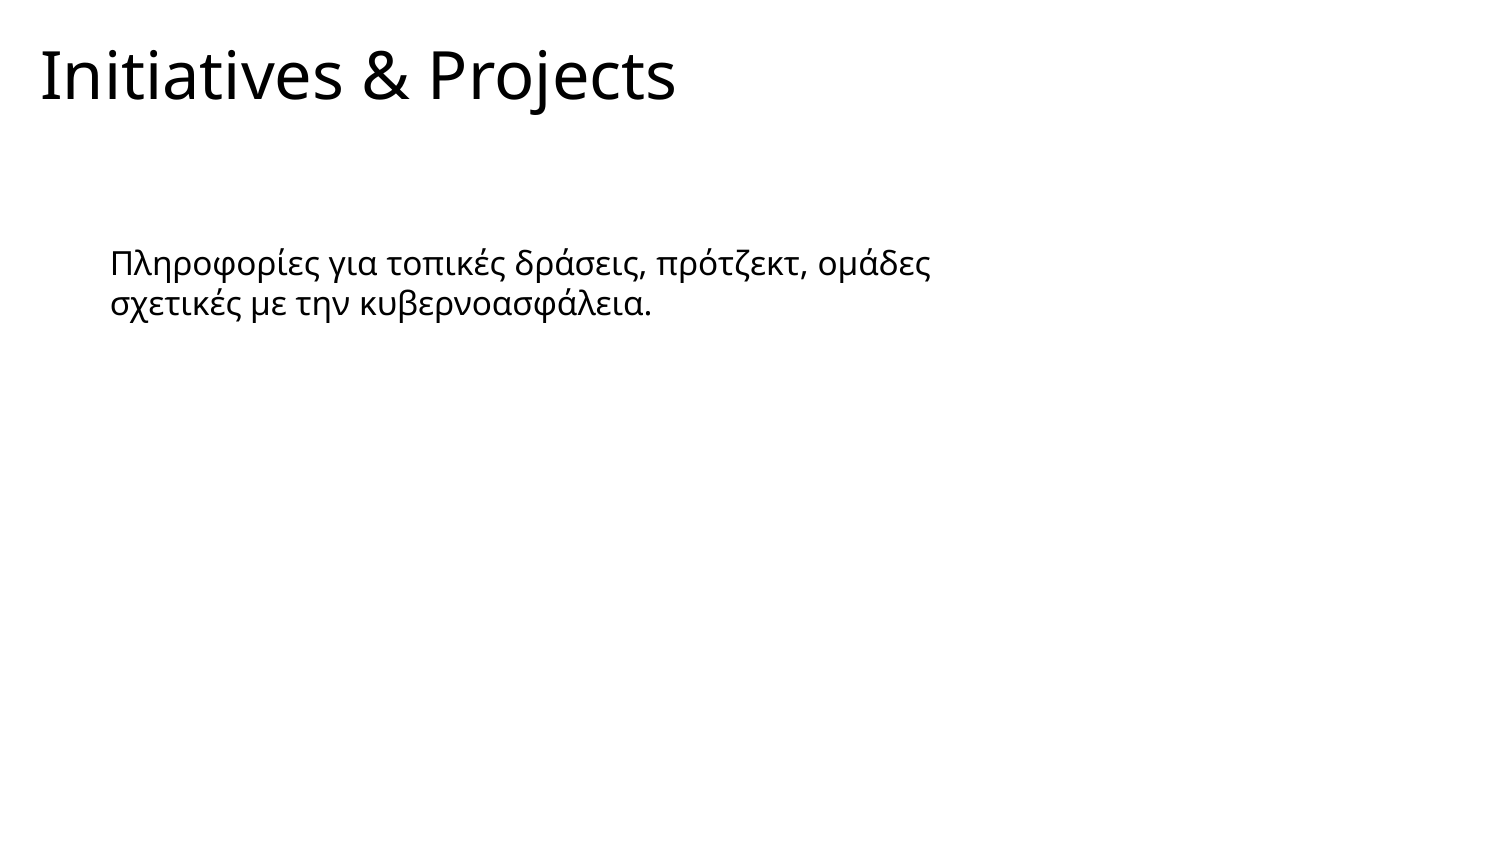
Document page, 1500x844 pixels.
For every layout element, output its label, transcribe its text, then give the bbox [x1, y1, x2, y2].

text_box Initiatives & Projects >_At your University [25, 23, 1465, 195]
text_box Πληροφορίες για τοπικές δράσεις, πρότζεκτ, ομάδες σχετικές με την κυβερνοασφάλεια. [94, 235, 1079, 771]
